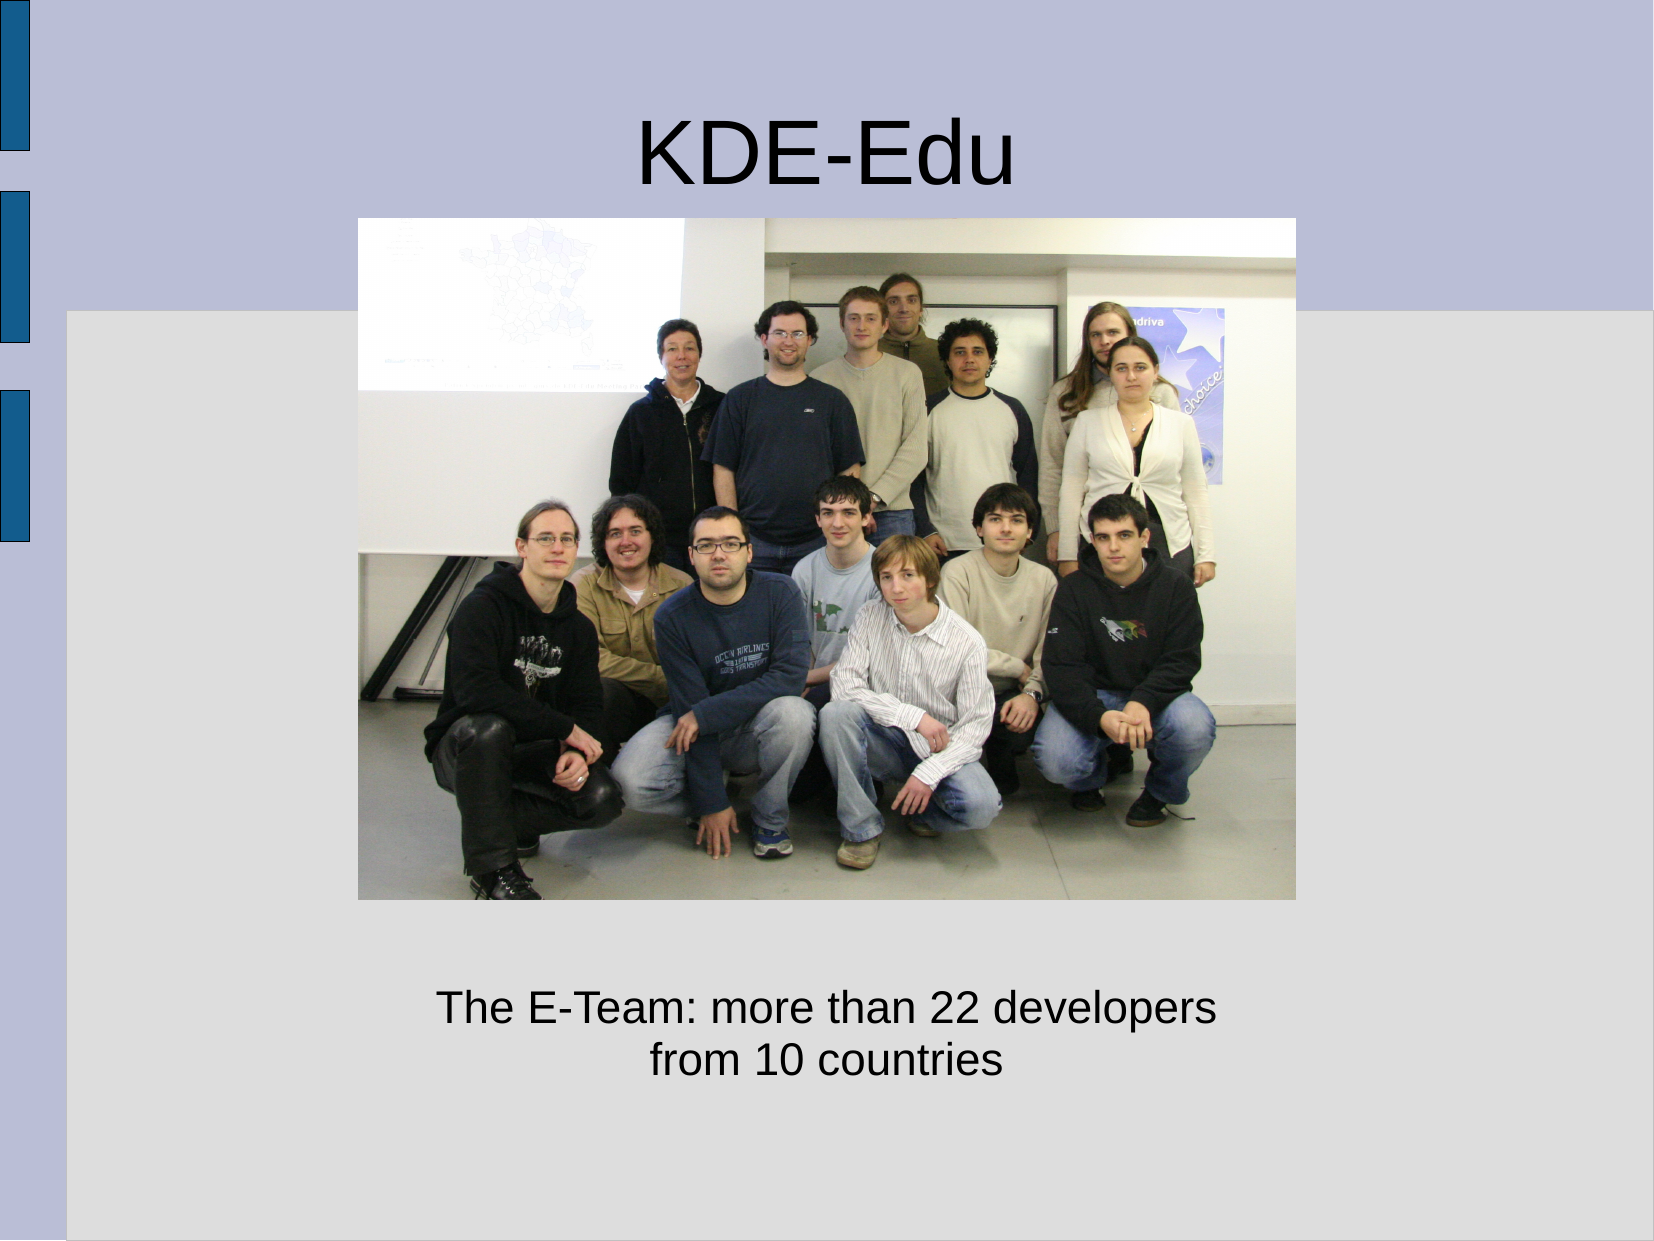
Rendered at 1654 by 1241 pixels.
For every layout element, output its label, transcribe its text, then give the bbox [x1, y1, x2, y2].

picture [358, 218, 1296, 901]
text_box KDE-Edu [82, 94, 1571, 212]
text_box The E-Team: more than 22 developers from 10 countries [305, 975, 1349, 1093]
